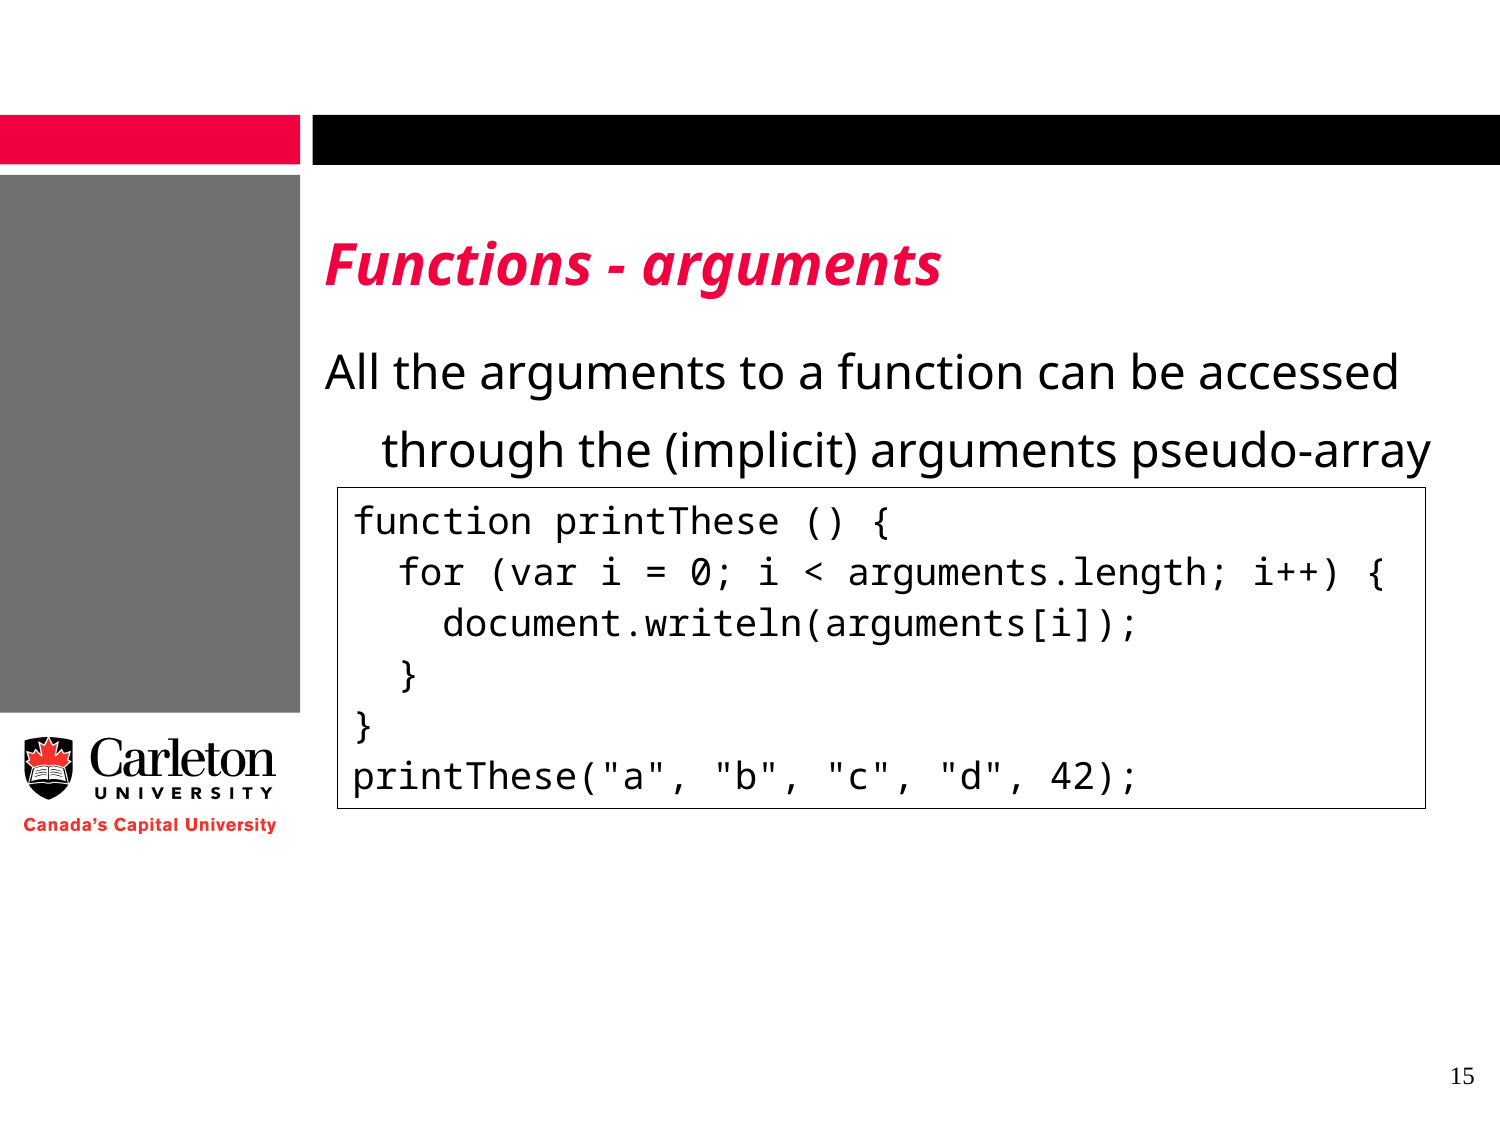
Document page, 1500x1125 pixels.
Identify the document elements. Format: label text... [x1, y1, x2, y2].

title Functions - arguments [324, 194, 1450, 324]
text_box function printThese () { for (var i = 0; i < arguments.length; i++) { document.writeln(arguments[i]); } } printThese("a", "b", "c", "d", 42); [337, 487, 1426, 774]
picture [24, 737, 276, 834]
list All the arguments to a function can be accessed through the (implicit) arguments pseudo-array [324, 324, 1450, 1036]
